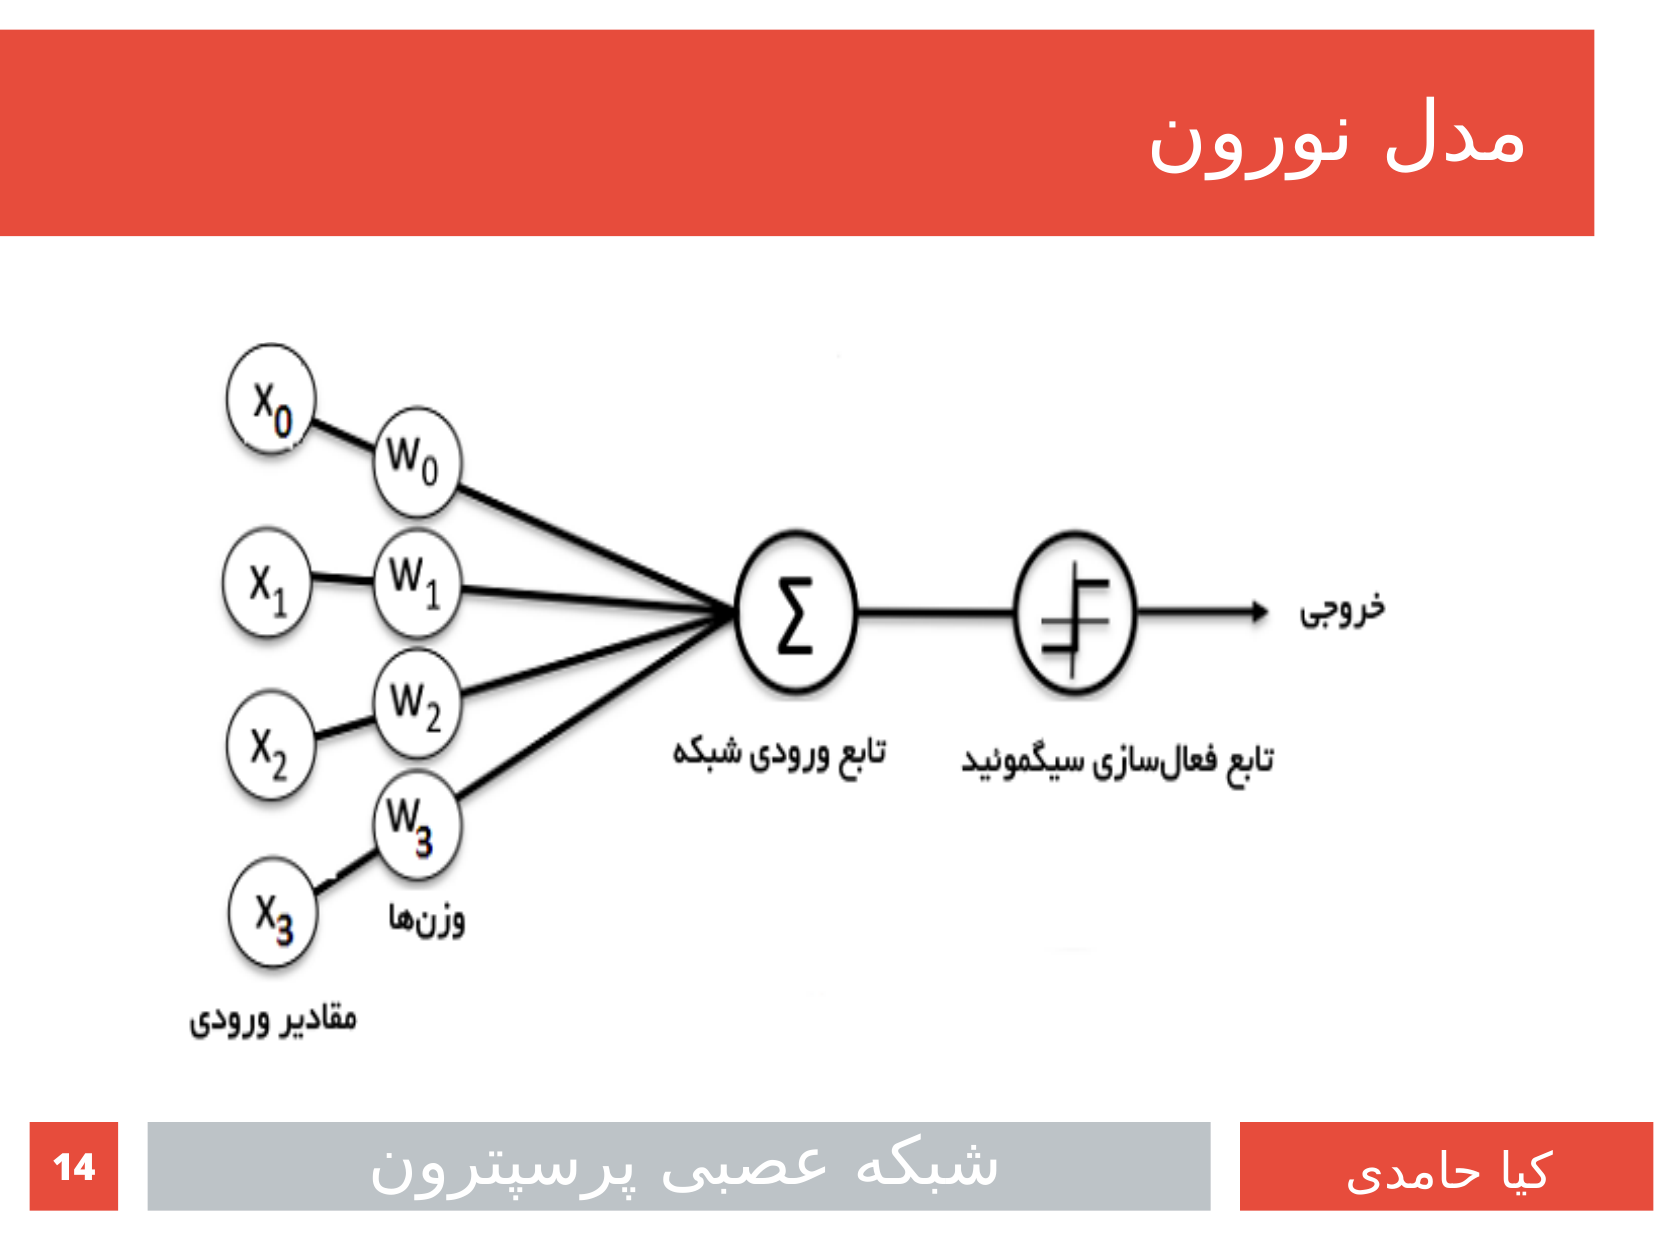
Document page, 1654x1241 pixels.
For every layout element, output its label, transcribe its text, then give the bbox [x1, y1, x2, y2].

title شبکه عصبی پرسپترون [150, 1127, 1201, 1201]
picture [180, 342, 1394, 1071]
title مدل نورون [45, 32, 1531, 181]
title کیا حامدی [1245, 1127, 1654, 1201]
